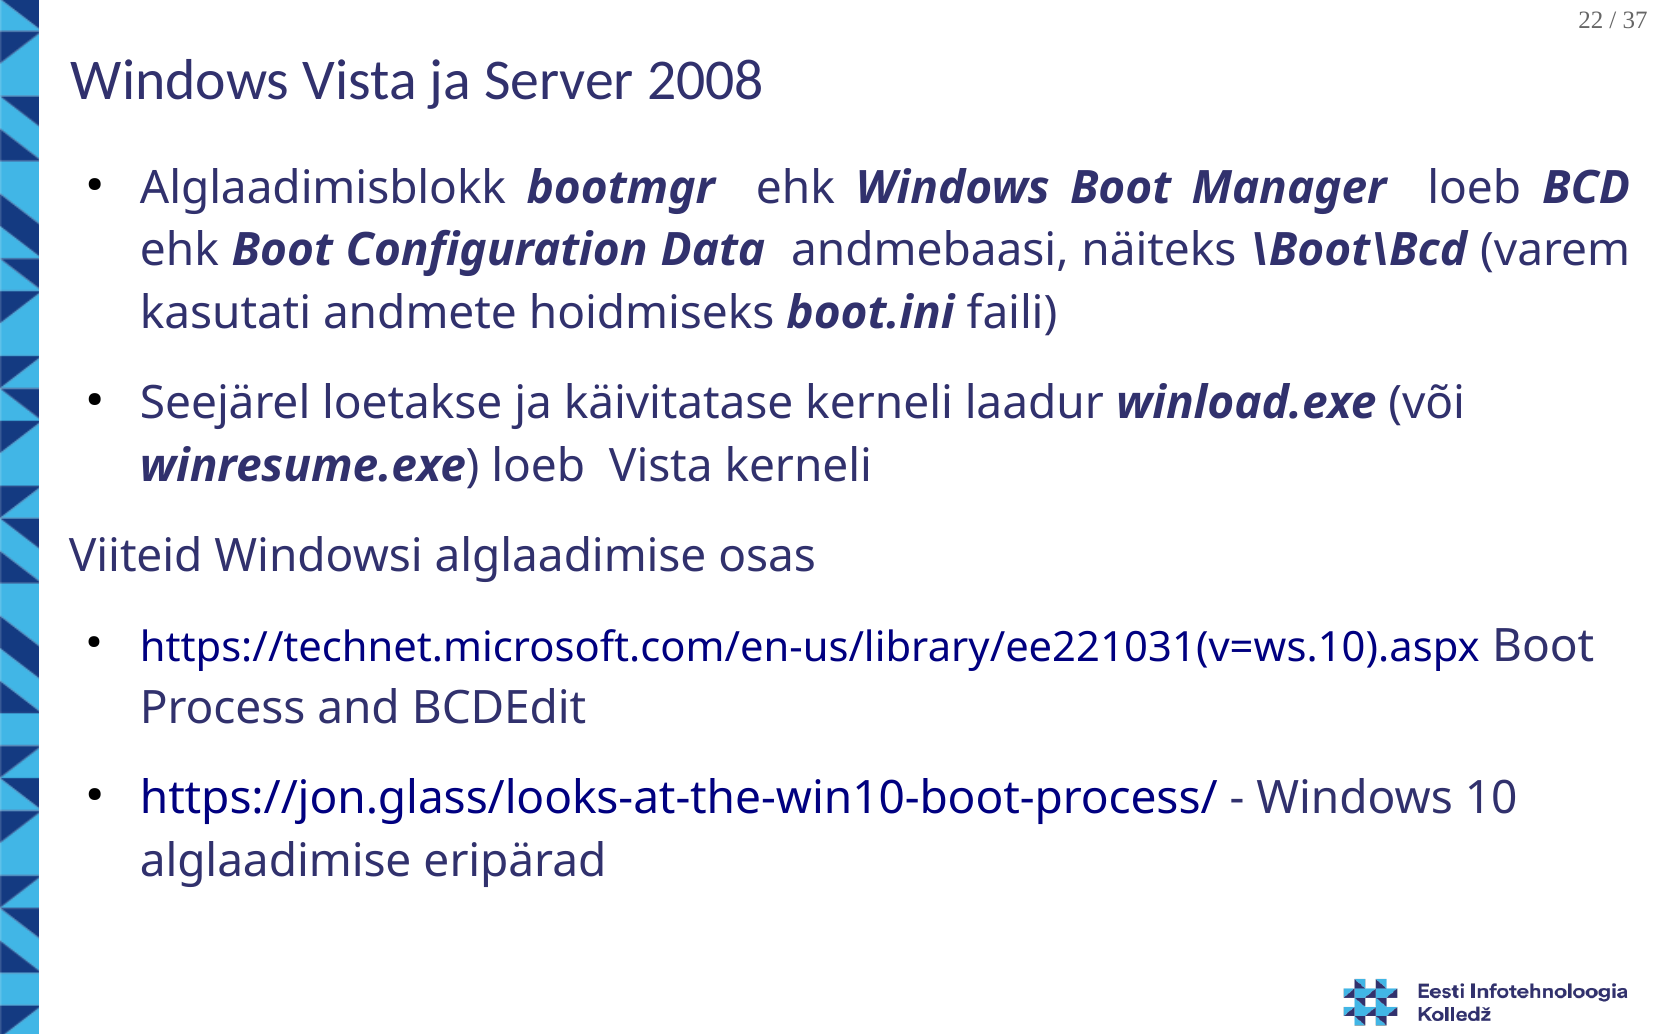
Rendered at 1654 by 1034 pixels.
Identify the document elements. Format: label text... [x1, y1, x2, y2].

title Windows Vista ja Server 2008 [70, 41, 1630, 130]
list Alglaadimisblokk bootmgr ehk Windows Boot Manager loeb BCD ehk Boot Configuration Data andmebaasi, näiteks \Boot\Bcd (varem kasutati andmete hoidmiseks boot.ini faili) Seejärel loetakse ja käivitatase kerneli laadur winload.exe (või winresume.exe) loeb Vista kerneli Viiteid Windowsi alglaadimise osas https://technet.microsoft.com/en-us/library/ee221031(v=ws.10).aspx Boot Process and BCDEdit https://jon.glass/looks-at-the-win10-boot-process/ - Windows 10 alglaadimise eripärad [68, 153, 1630, 957]
